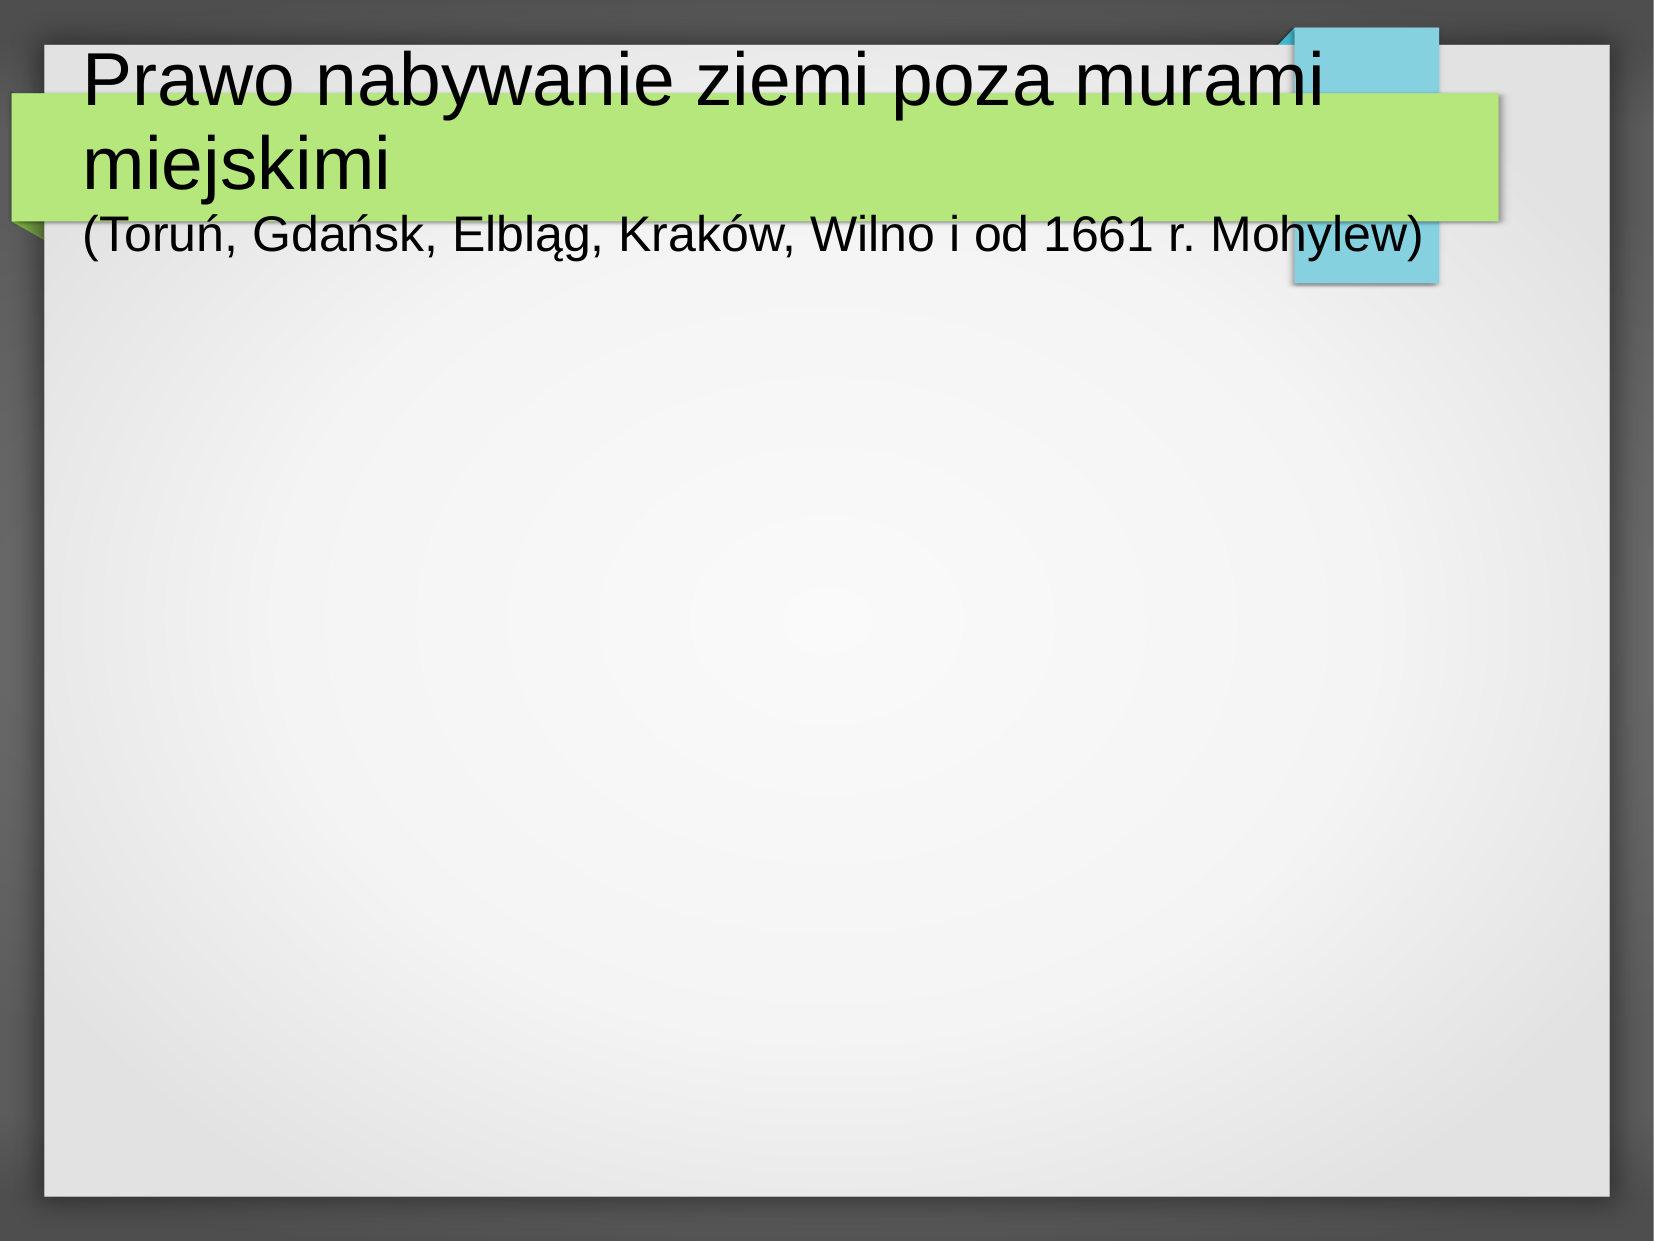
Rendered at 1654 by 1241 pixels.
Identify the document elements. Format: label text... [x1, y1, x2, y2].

title Prawo nabywanie ziemi poza murami miejskimi (Toruń, Gdańsk, Elbląg, Kraków, Wilno i od 1661 r. Mohylew) [82, 37, 1571, 262]
picture [0, 0, 1654, 1241]
